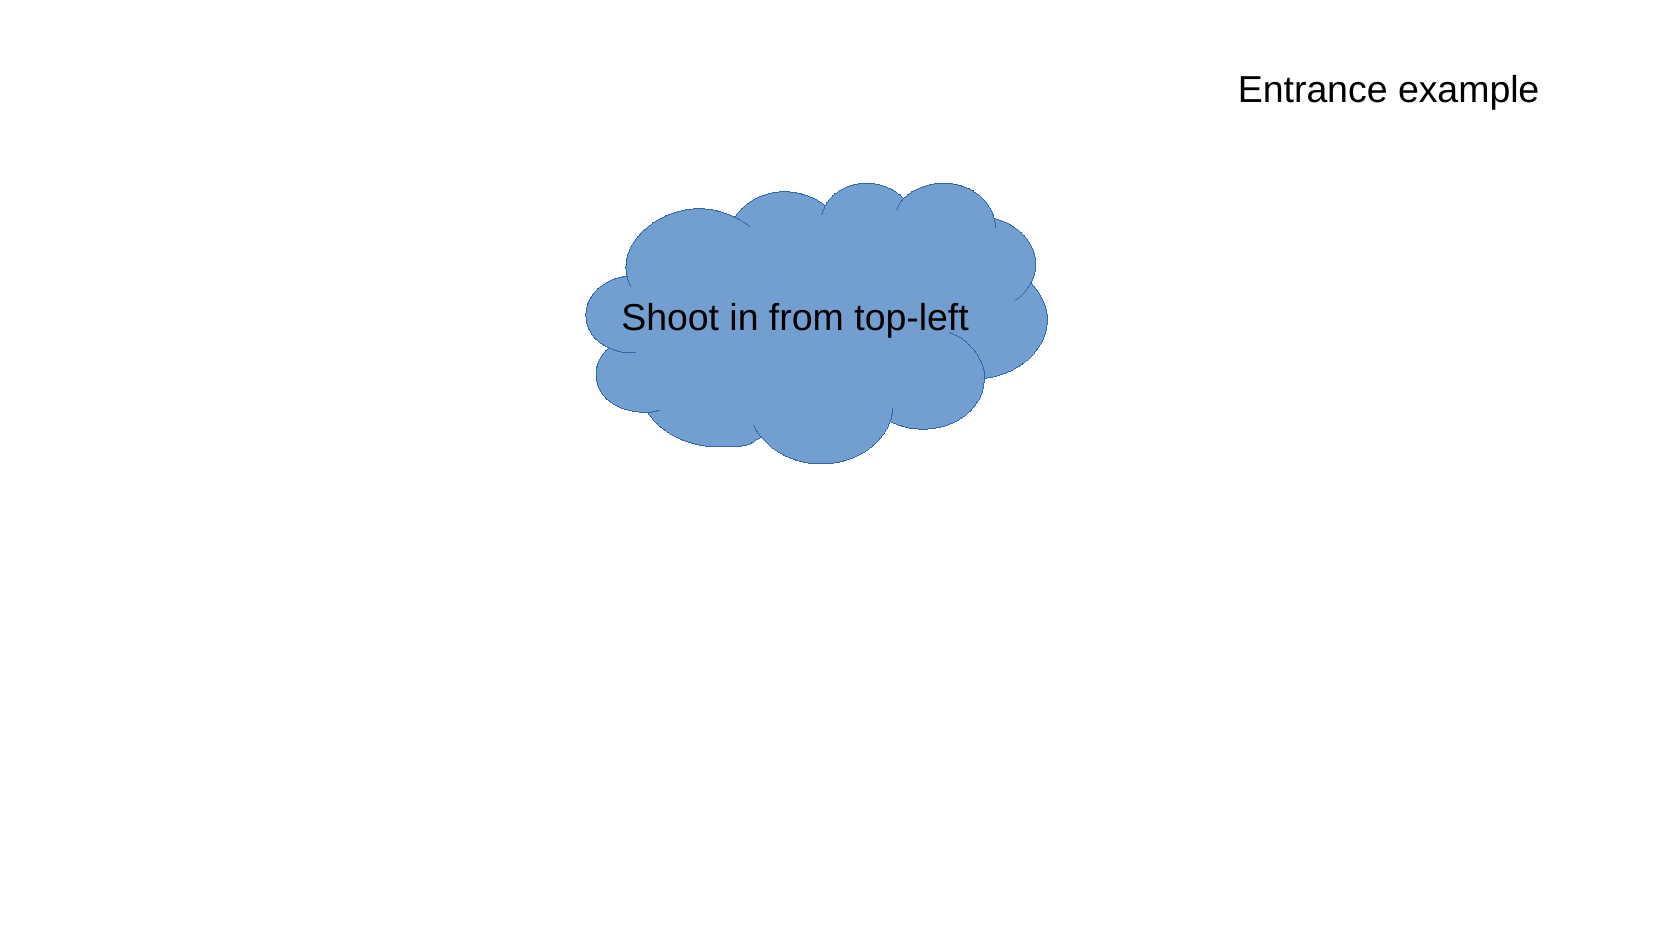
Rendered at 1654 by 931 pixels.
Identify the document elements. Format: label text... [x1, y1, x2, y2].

text_box Shoot in from top-left [585, 183, 1048, 464]
text_box Entrance example [1223, 61, 1583, 118]
